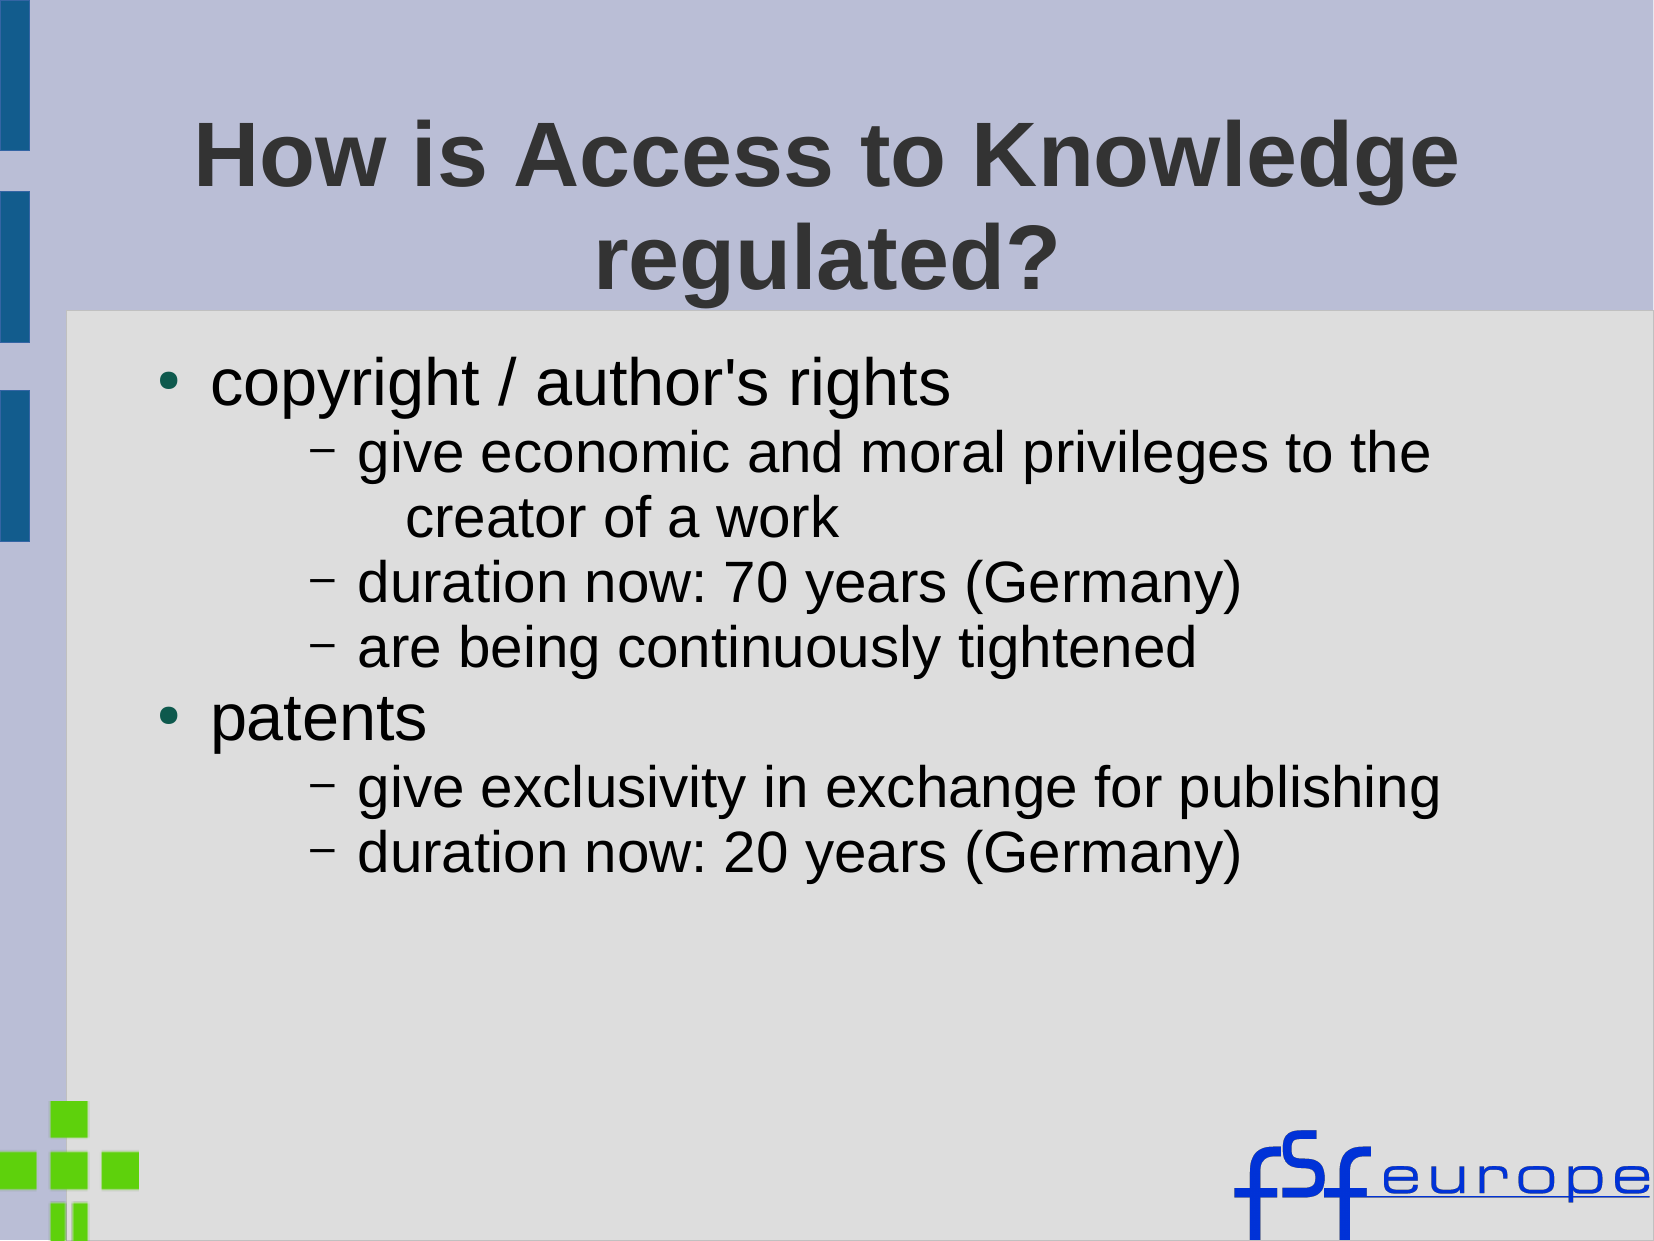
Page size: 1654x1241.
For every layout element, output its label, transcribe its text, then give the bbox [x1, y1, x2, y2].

picture [1230, 1129, 1654, 1241]
title How is Access to Knowledge regulated? [121, 88, 1534, 325]
picture [0, 1101, 139, 1241]
list copyright / author's rights give economic and moral privileges to the creator of a work duration now: 70 years (Germany) are being continuously tightened patents give exclusivity in exchange for publishing duration now: 20 years (Germany) [121, 344, 1534, 1127]
